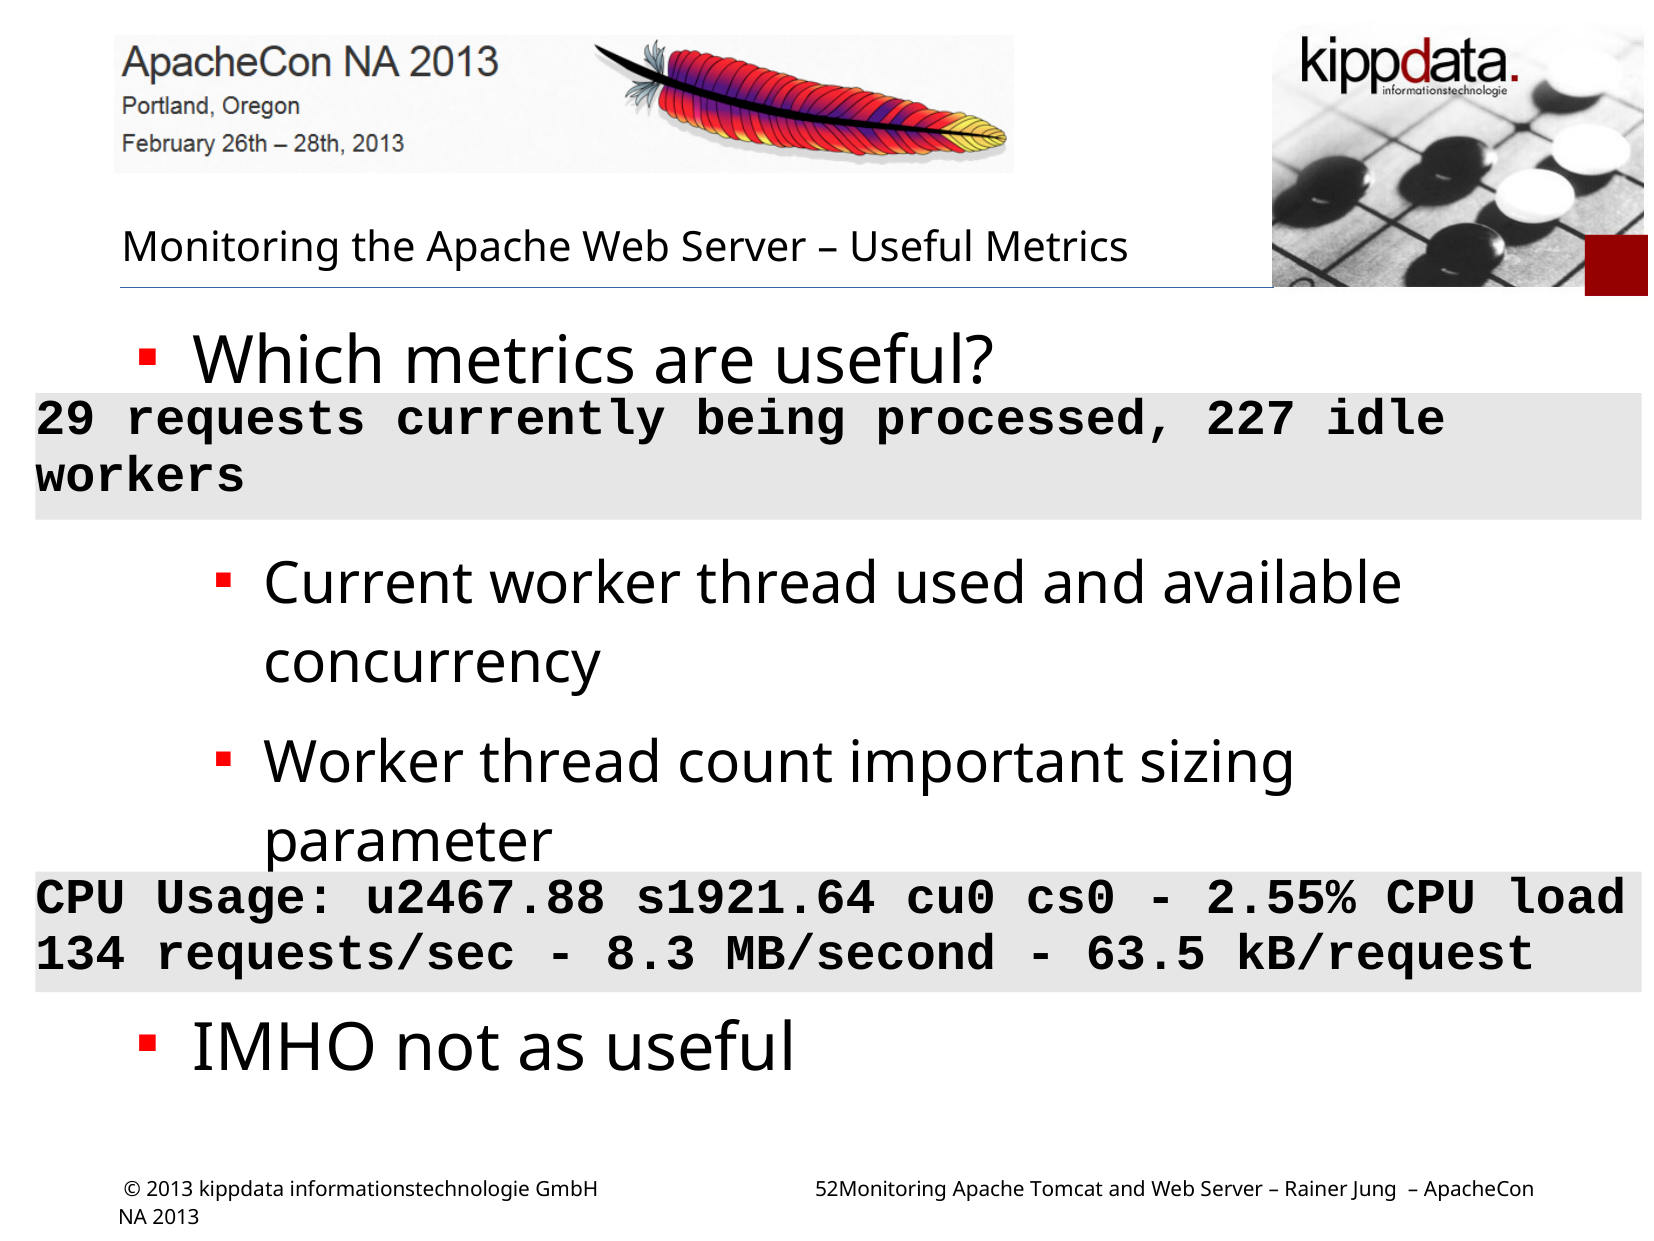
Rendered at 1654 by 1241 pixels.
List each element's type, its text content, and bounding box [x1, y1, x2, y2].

list 29 requests currently being processed, 227 idle workers [35, 393, 1642, 520]
list Which metrics are useful? Current worker thread used and available concurrency Worker thread count important sizing parameter Use threshold IMHO not as useful CPU not reliable (child CPU handling) Averages since restart [121, 520, 1534, 871]
list CPU Usage: u2467.88 s1921.64 cu0 cs0 - 2.55% CPU load 134 requests/sec - 8.3 MB/second - 63.5 kB/request [35, 871, 1642, 993]
list Which metrics are useful? Current worker thread used and available concurrency Worker thread count important sizing parameter Use threshold IMHO not as useful CPU not reliable (child CPU handling) Averages since restart [121, 312, 1534, 393]
picture [114, 35, 1014, 173]
list Which metrics are useful? Current worker thread used and available concurrency Worker thread count important sizing parameter Use threshold IMHO not as useful CPU not reliable (child CPU handling) Averages since restart [121, 993, 1534, 1149]
picture [1272, 5, 1648, 302]
title Monitoring the Apache Web Server – Useful Metrics [121, 204, 1242, 286]
